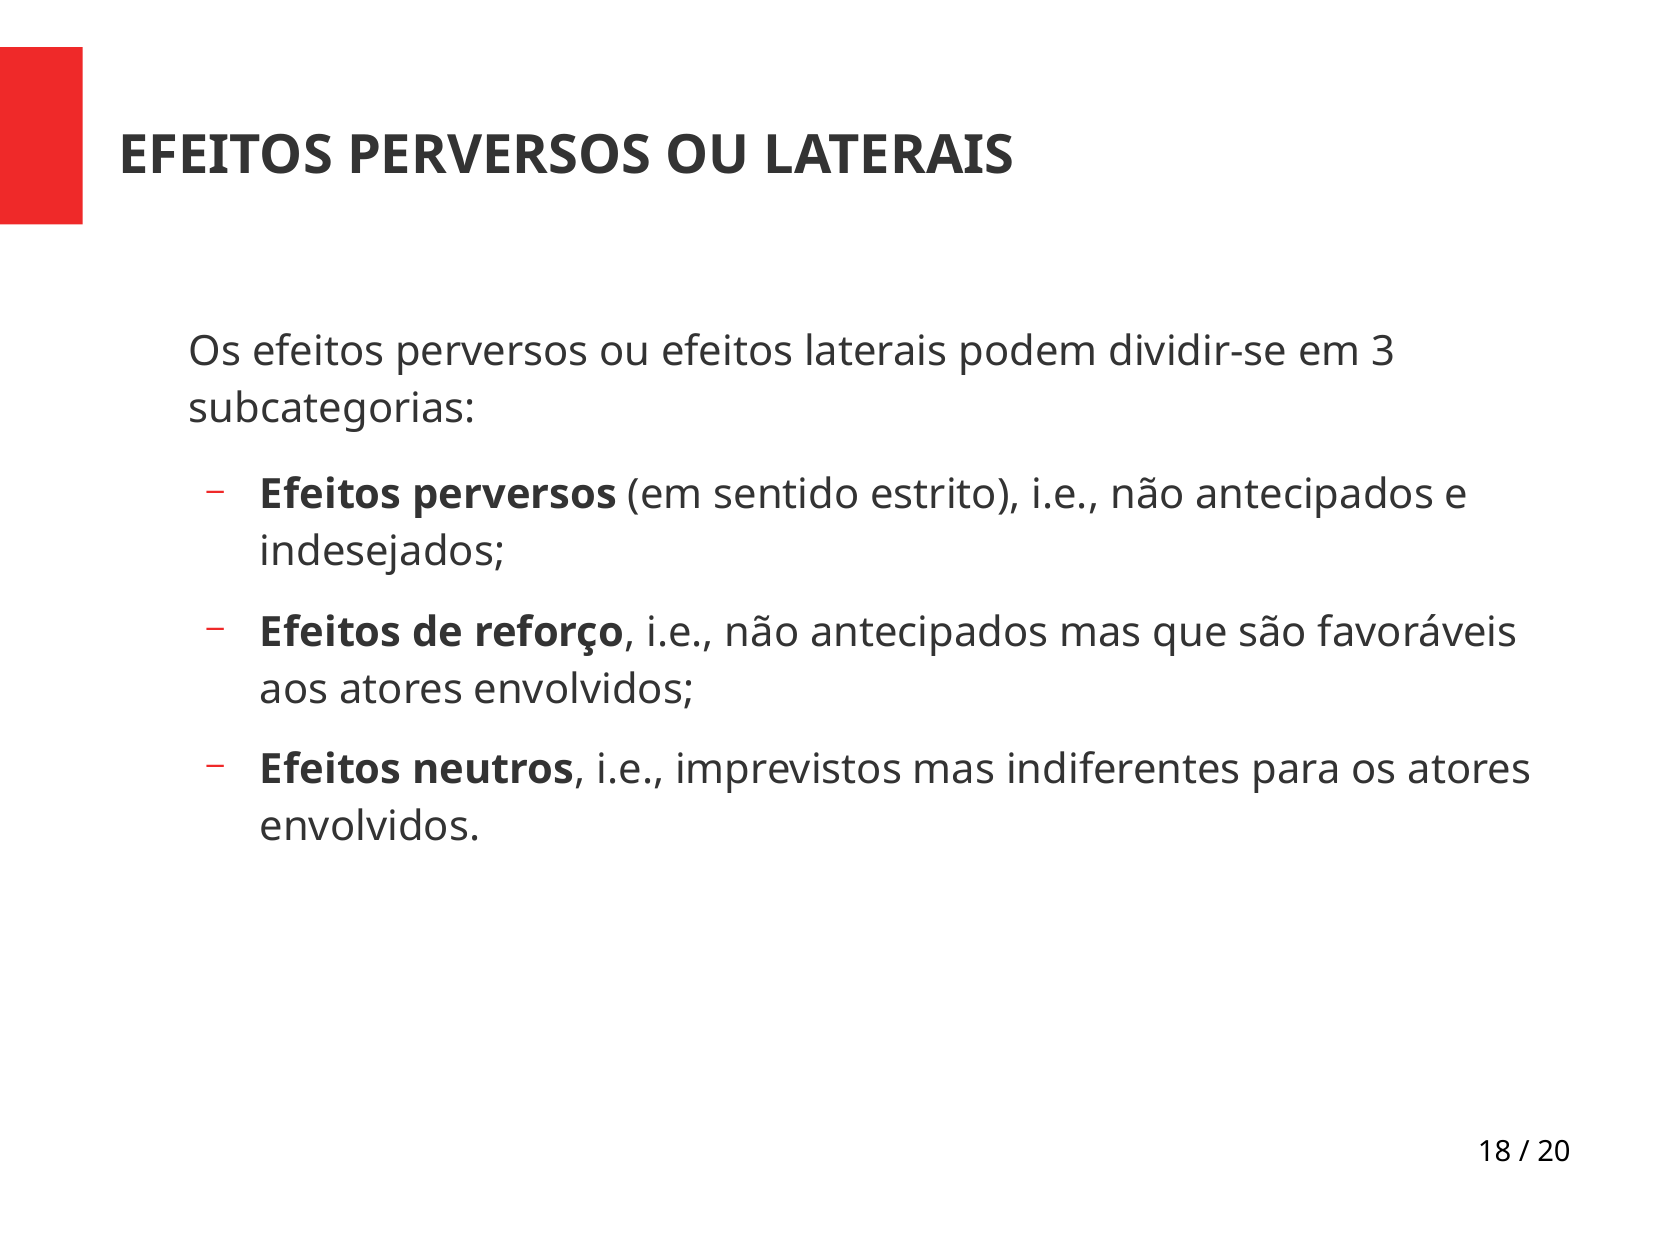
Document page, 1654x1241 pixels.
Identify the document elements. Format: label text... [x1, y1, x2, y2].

list Os efeitos perversos ou efeitos laterais podem dividir-se em 3 subcategorias: Efeitos perversos (em sentido estrito), i.e., não antecipados e indesejados; Efeitos de reforço, i.e., não antecipados mas que são favoráveis aos atores envolvidos; Efeitos neutros, i.e., imprevistos mas indiferentes para os atores envolvidos. [118, 153, 1536, 873]
title EFEITOS PERVERSOS OU LATERAIS [118, 49, 1571, 257]
